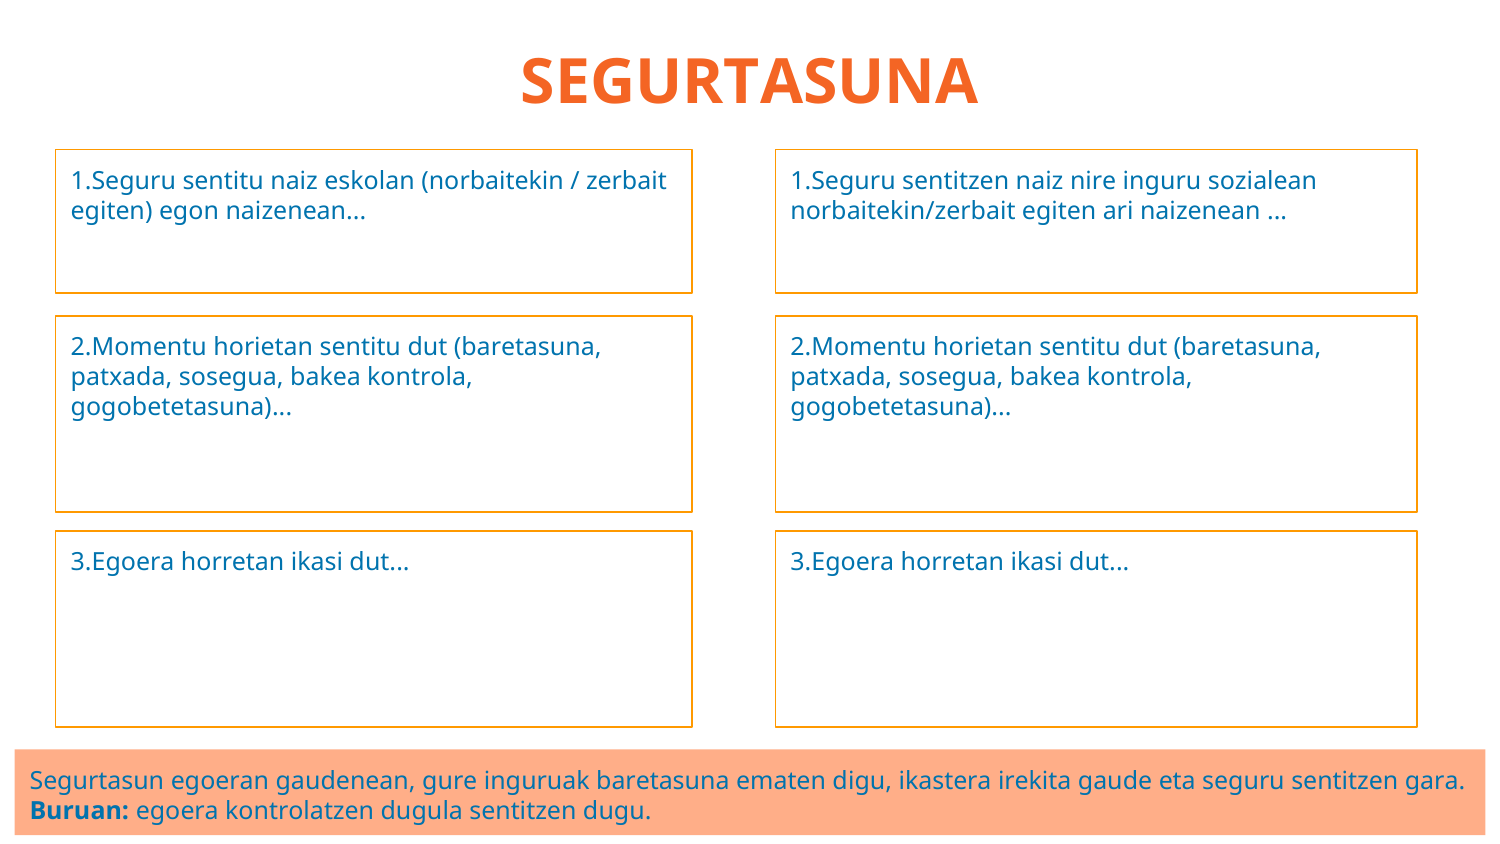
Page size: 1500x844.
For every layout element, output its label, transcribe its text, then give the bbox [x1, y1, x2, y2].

text_box 3.Egoera horretan ikasi dut... [55, 530, 692, 727]
text_box 2.Momentu horietan sentitu dut (baretasuna, patxada, sosegua, bakea kontrola, gogobetetasuna)... [775, 315, 1417, 512]
text_box Segurtasun egoeran gaudenean, gure inguruak baretasuna ematen digu, ikastera irekita gaude eta seguru sentitzen gara. Buruan: egoera kontrolatzen dugula sentitzen dugu. [14, 749, 1486, 836]
text_box 1.Seguru sentitzen naiz nire inguru sozialean norbaitekin/zerbait egiten ari naizenean ... [775, 149, 1417, 294]
text_box 1.Seguru sentitu naiz eskolan (norbaitekin / zerbait egiten) egon naizenean... [55, 149, 692, 294]
title SEGURTASUNA [499, 26, 1001, 108]
text_box 2.Momentu horietan sentitu dut (baretasuna, patxada, sosegua, bakea kontrola, gogobetetasuna)... [55, 315, 692, 512]
text_box 3.Egoera horretan ikasi dut... [775, 530, 1417, 727]
